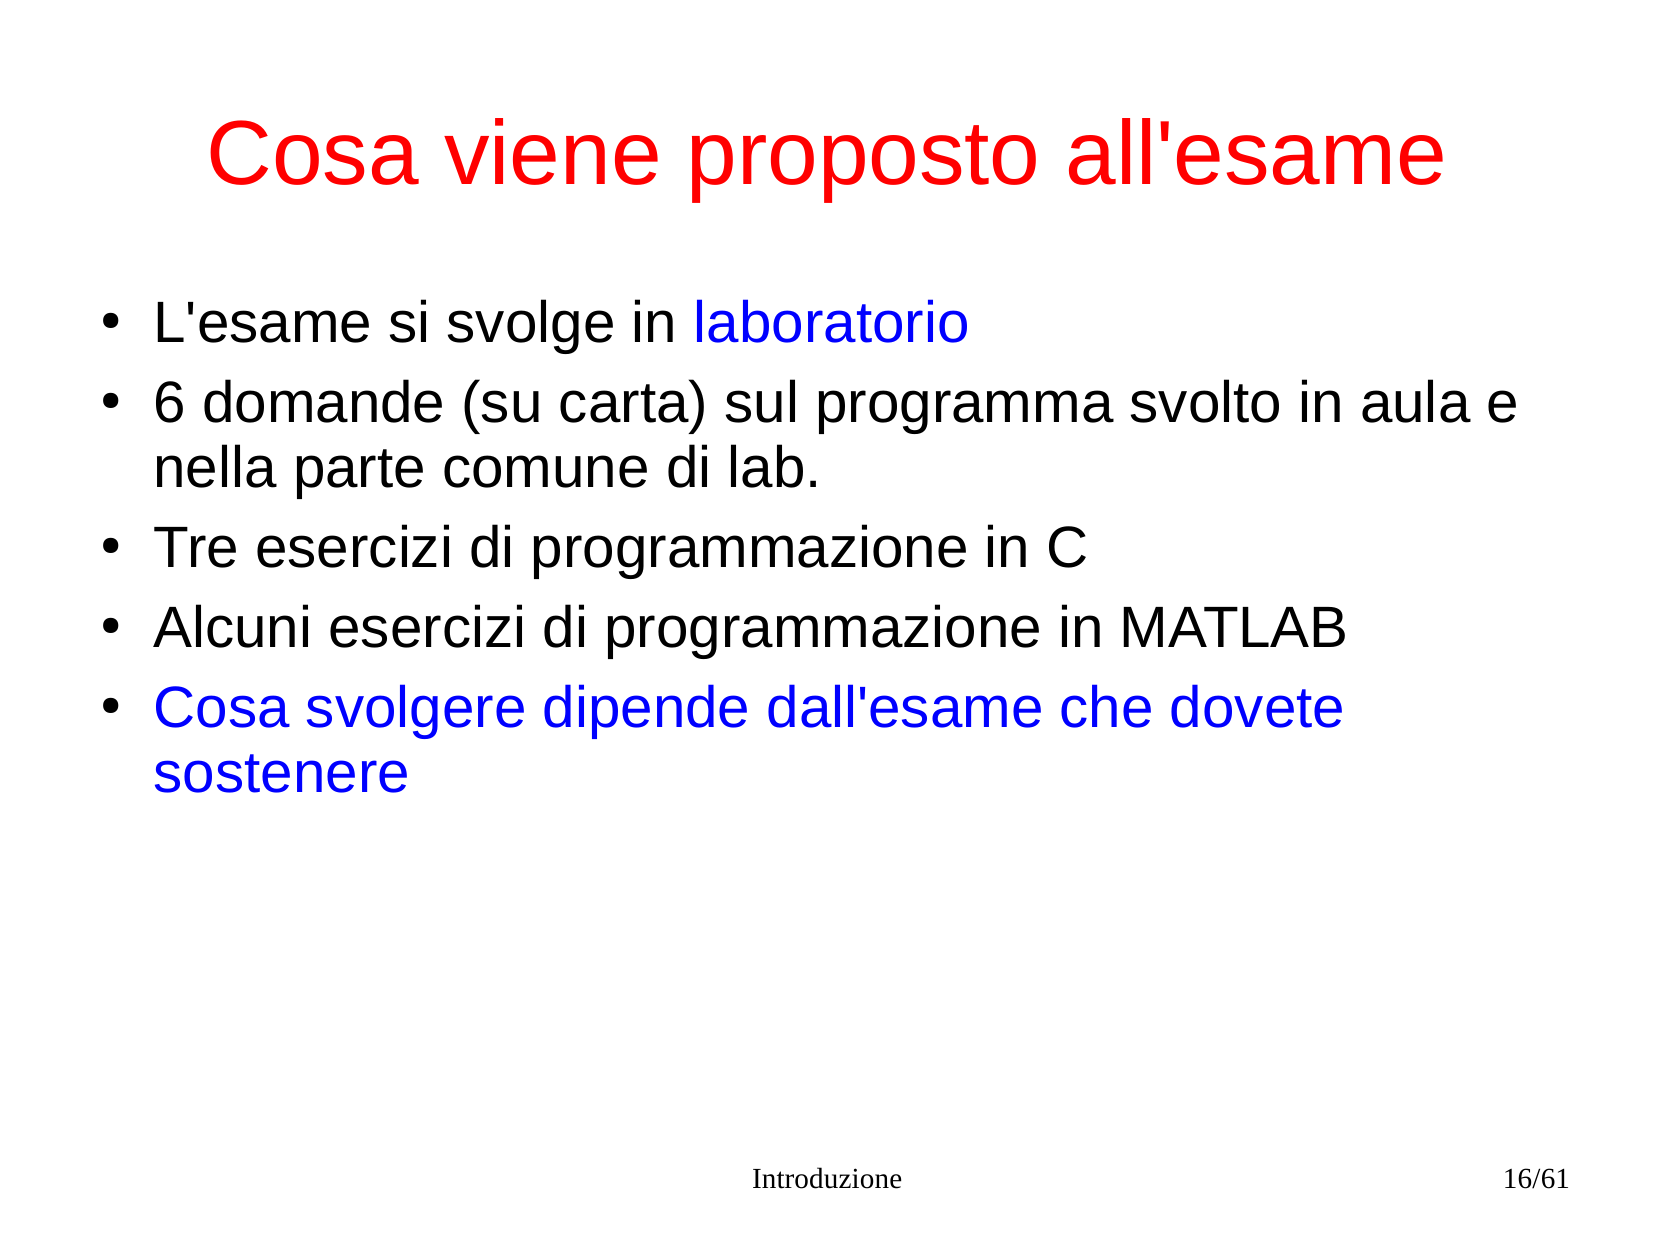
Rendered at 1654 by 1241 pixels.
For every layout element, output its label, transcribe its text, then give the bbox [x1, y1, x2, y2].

title Cosa viene proposto all'esame [82, 49, 1571, 257]
list L'esame si svolge in laboratorio 6 domande (su carta) sul programma svolto in aula e nella parte comune di lab. Tre esercizi di programmazione in C Alcuni esercizi di programmazione in MATLAB Cosa svolgere dipende dall'esame che dovete sostenere [82, 290, 1571, 1126]
